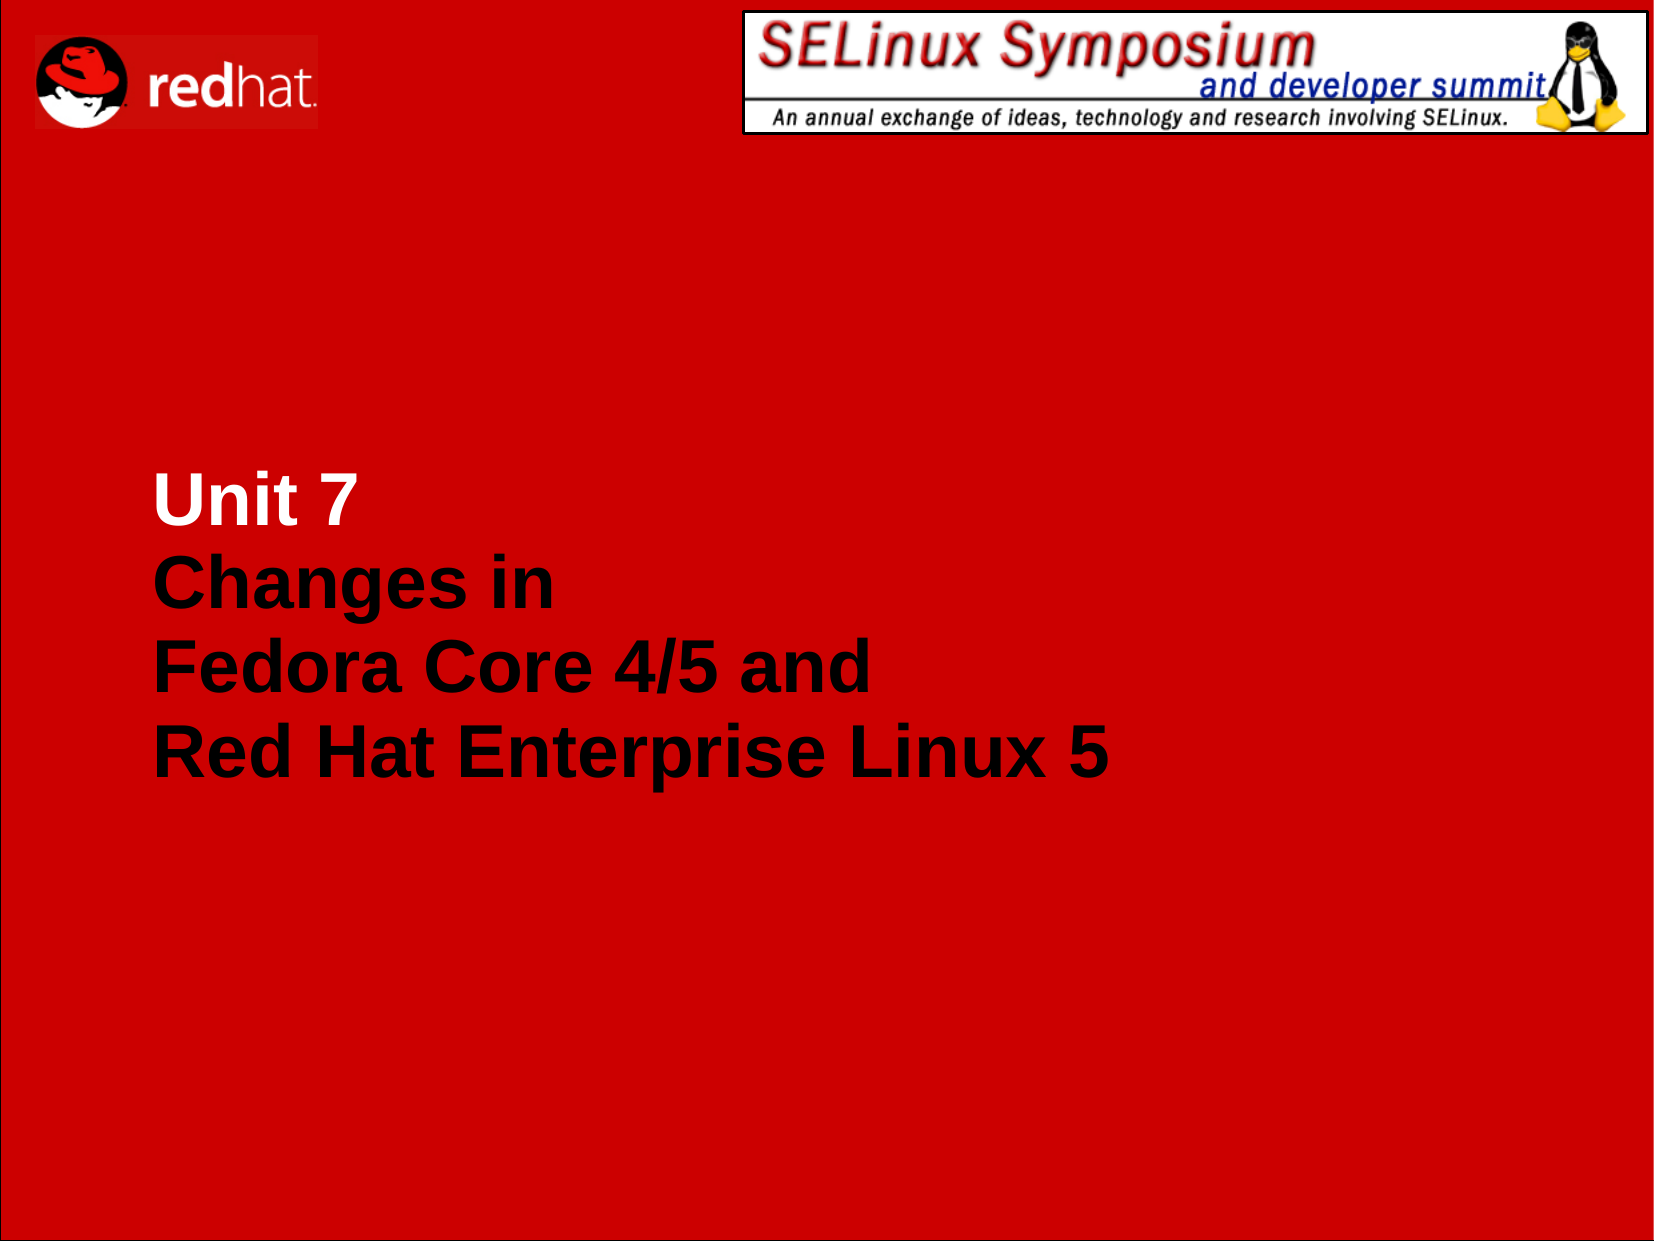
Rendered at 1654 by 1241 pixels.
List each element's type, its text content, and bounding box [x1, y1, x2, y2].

picture [745, 13, 1646, 132]
text_box [148, 640, 474, 879]
picture [35, 35, 318, 129]
text_box Unit 7 Changes in Fedora Core 4/5 and Red Hat Enterprise Linux 5 [152, 457, 1336, 980]
